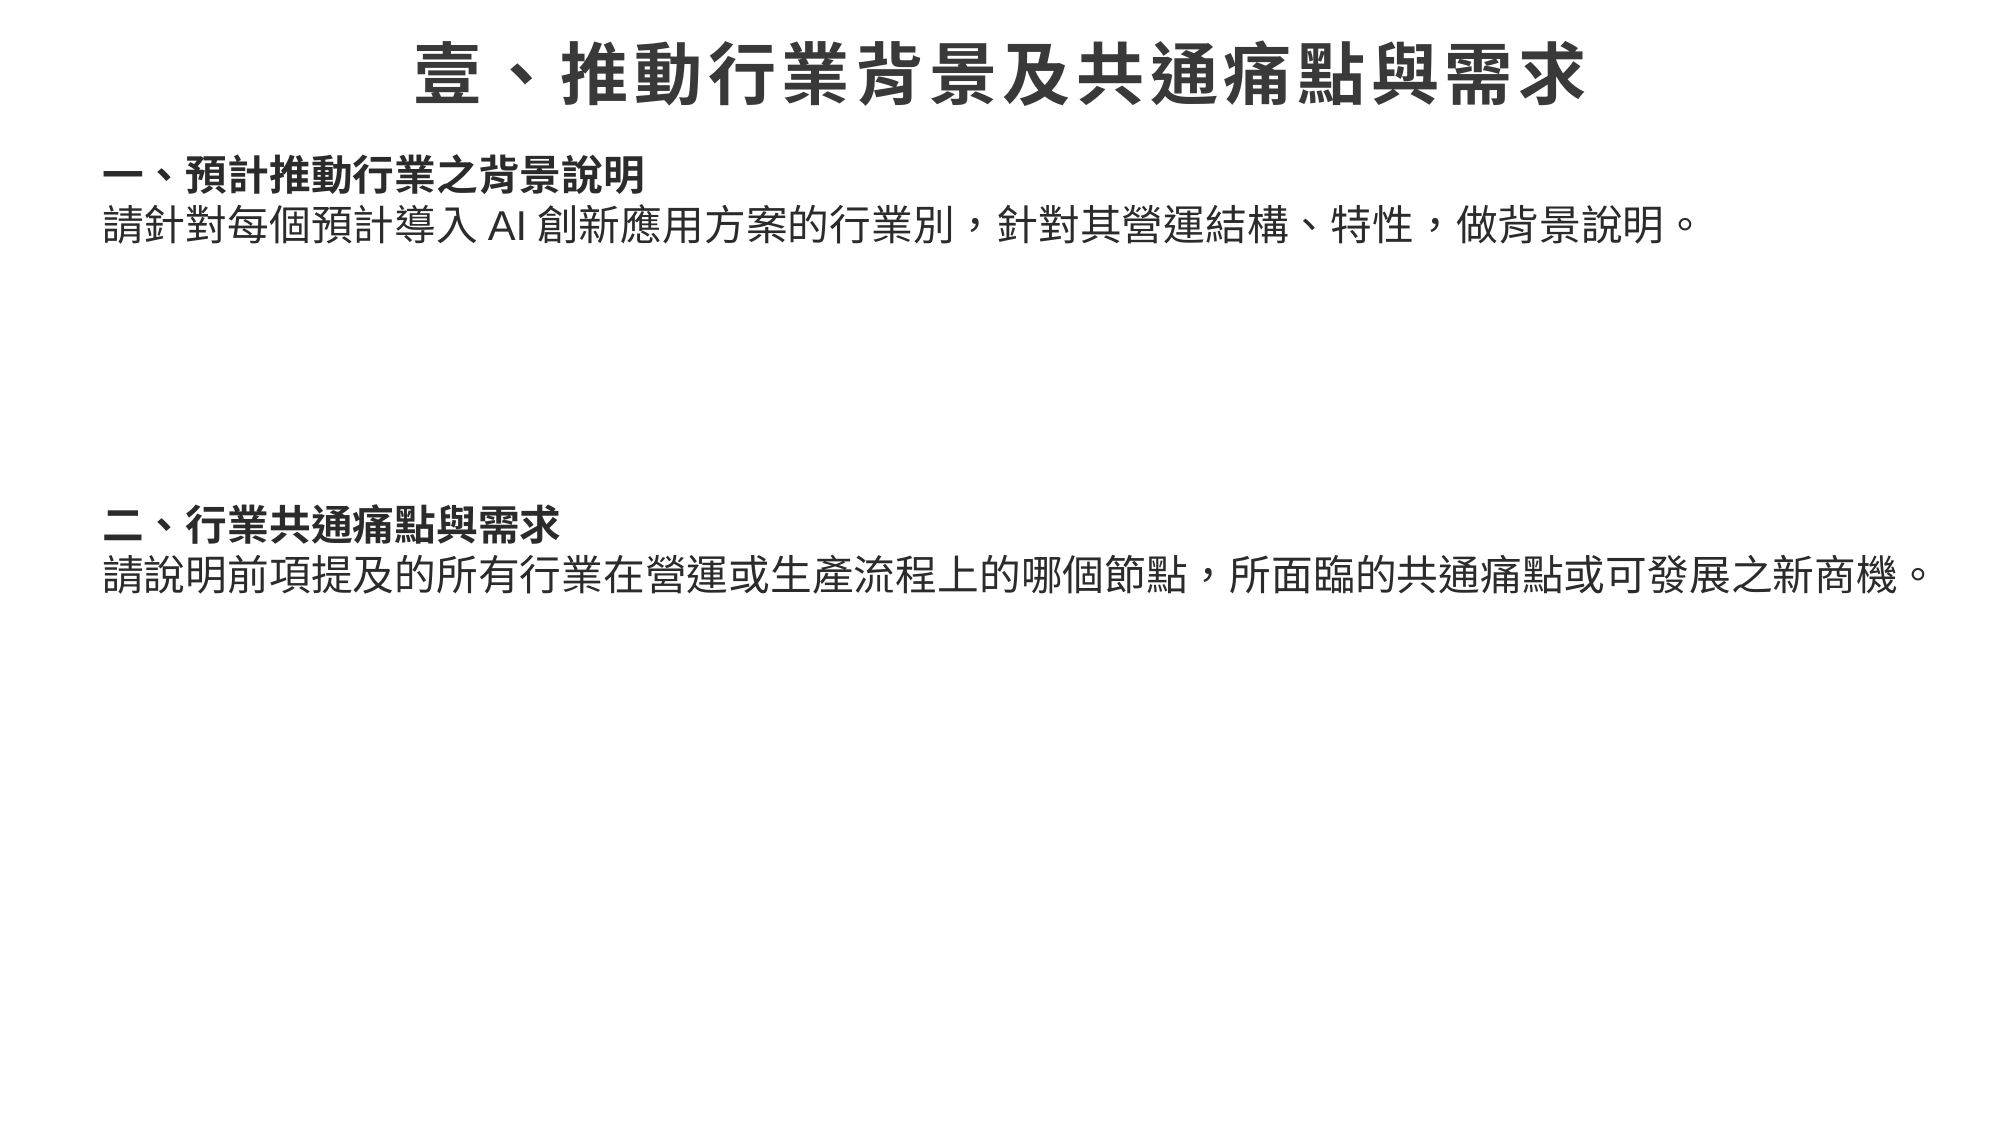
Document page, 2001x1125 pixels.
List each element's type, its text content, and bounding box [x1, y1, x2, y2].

title 壹、推動行業背景及共通痛點與需求 [127, 9, 1873, 135]
text_box 一、預計推動行業之背景說明 請針對每個預計導入AI創新應用方案的行業別，針對其營運結構、特性，做背景說明。 二、行業共通痛點與需求 請說明前項提及的所有行業在營運或生產流程上的哪個節點，所面臨的共通痛點或可發展之新商機。 [87, 141, 1959, 1015]
